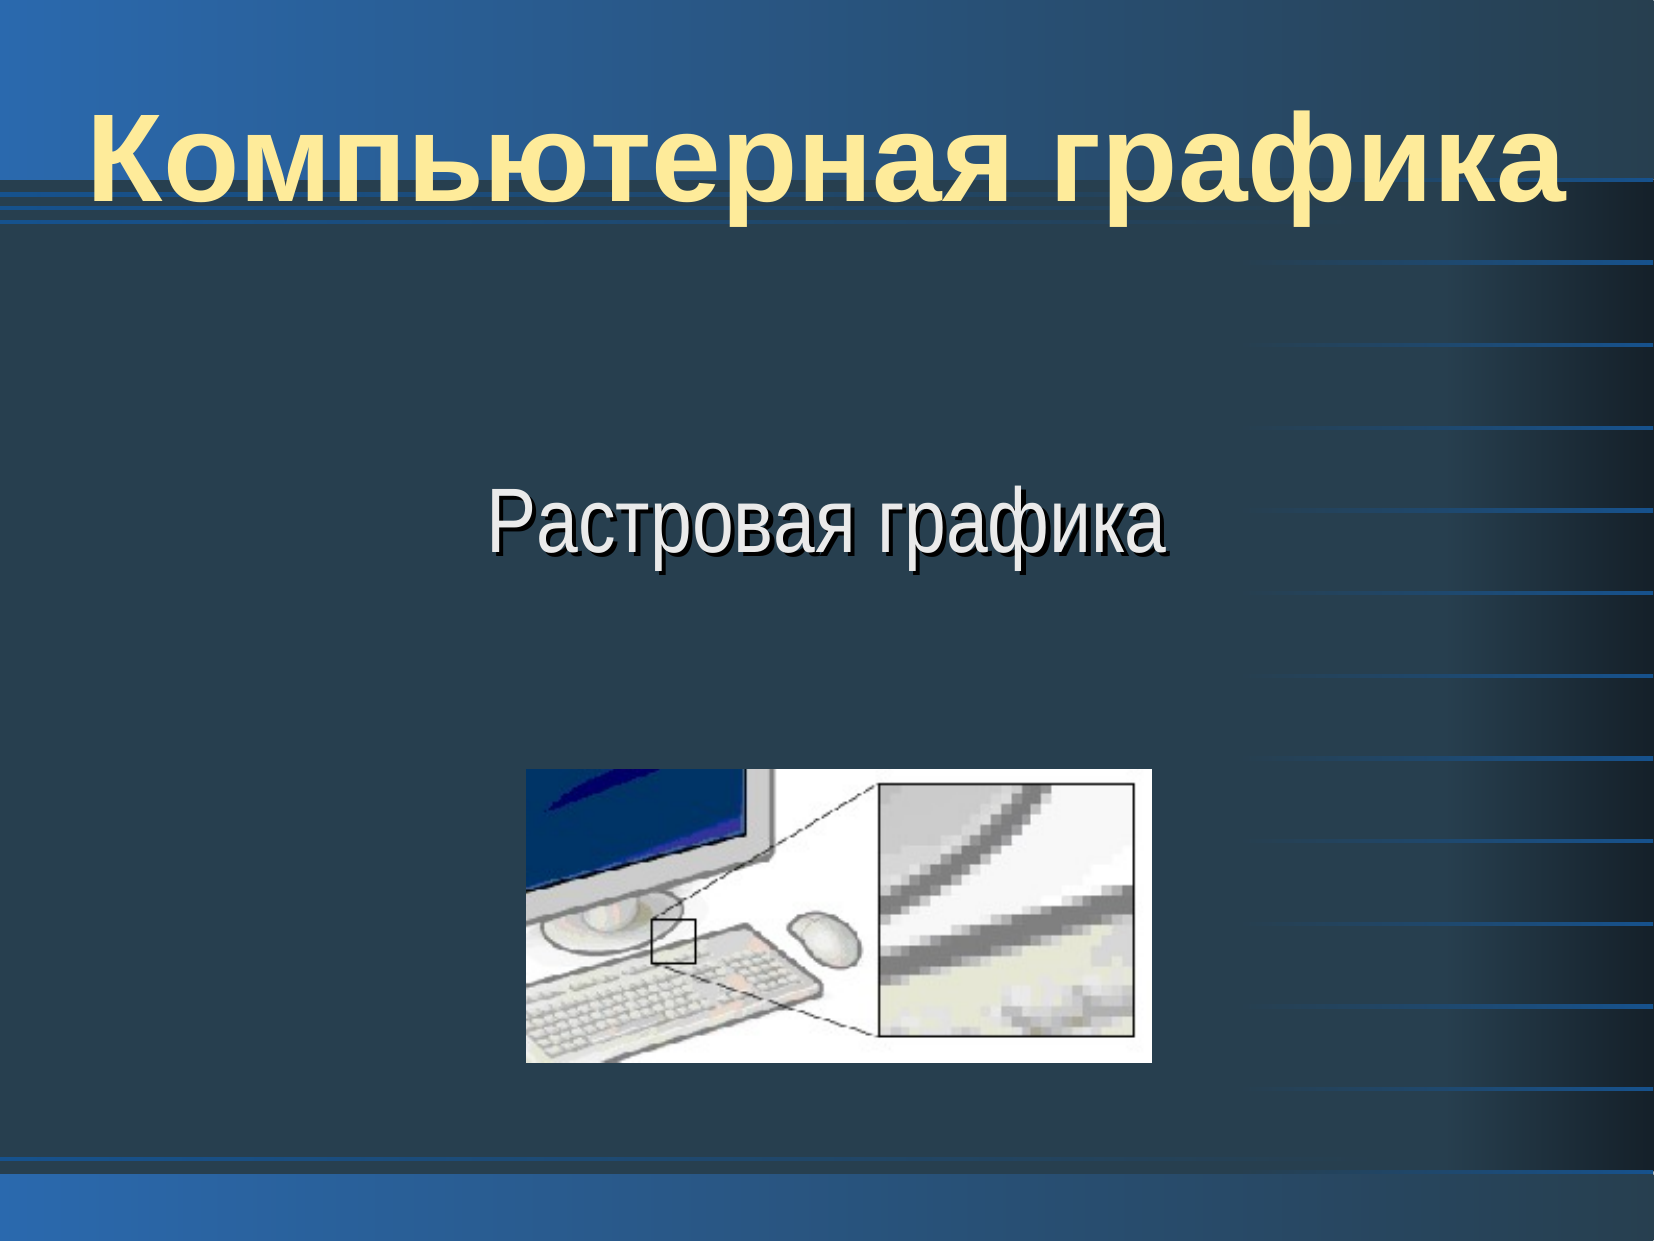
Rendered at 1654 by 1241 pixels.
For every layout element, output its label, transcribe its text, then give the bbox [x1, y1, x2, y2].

subtitle Растровая графика [82, 297, 1571, 739]
picture [526, 769, 1152, 1063]
title Компьютерная графика [82, 56, 1571, 250]
